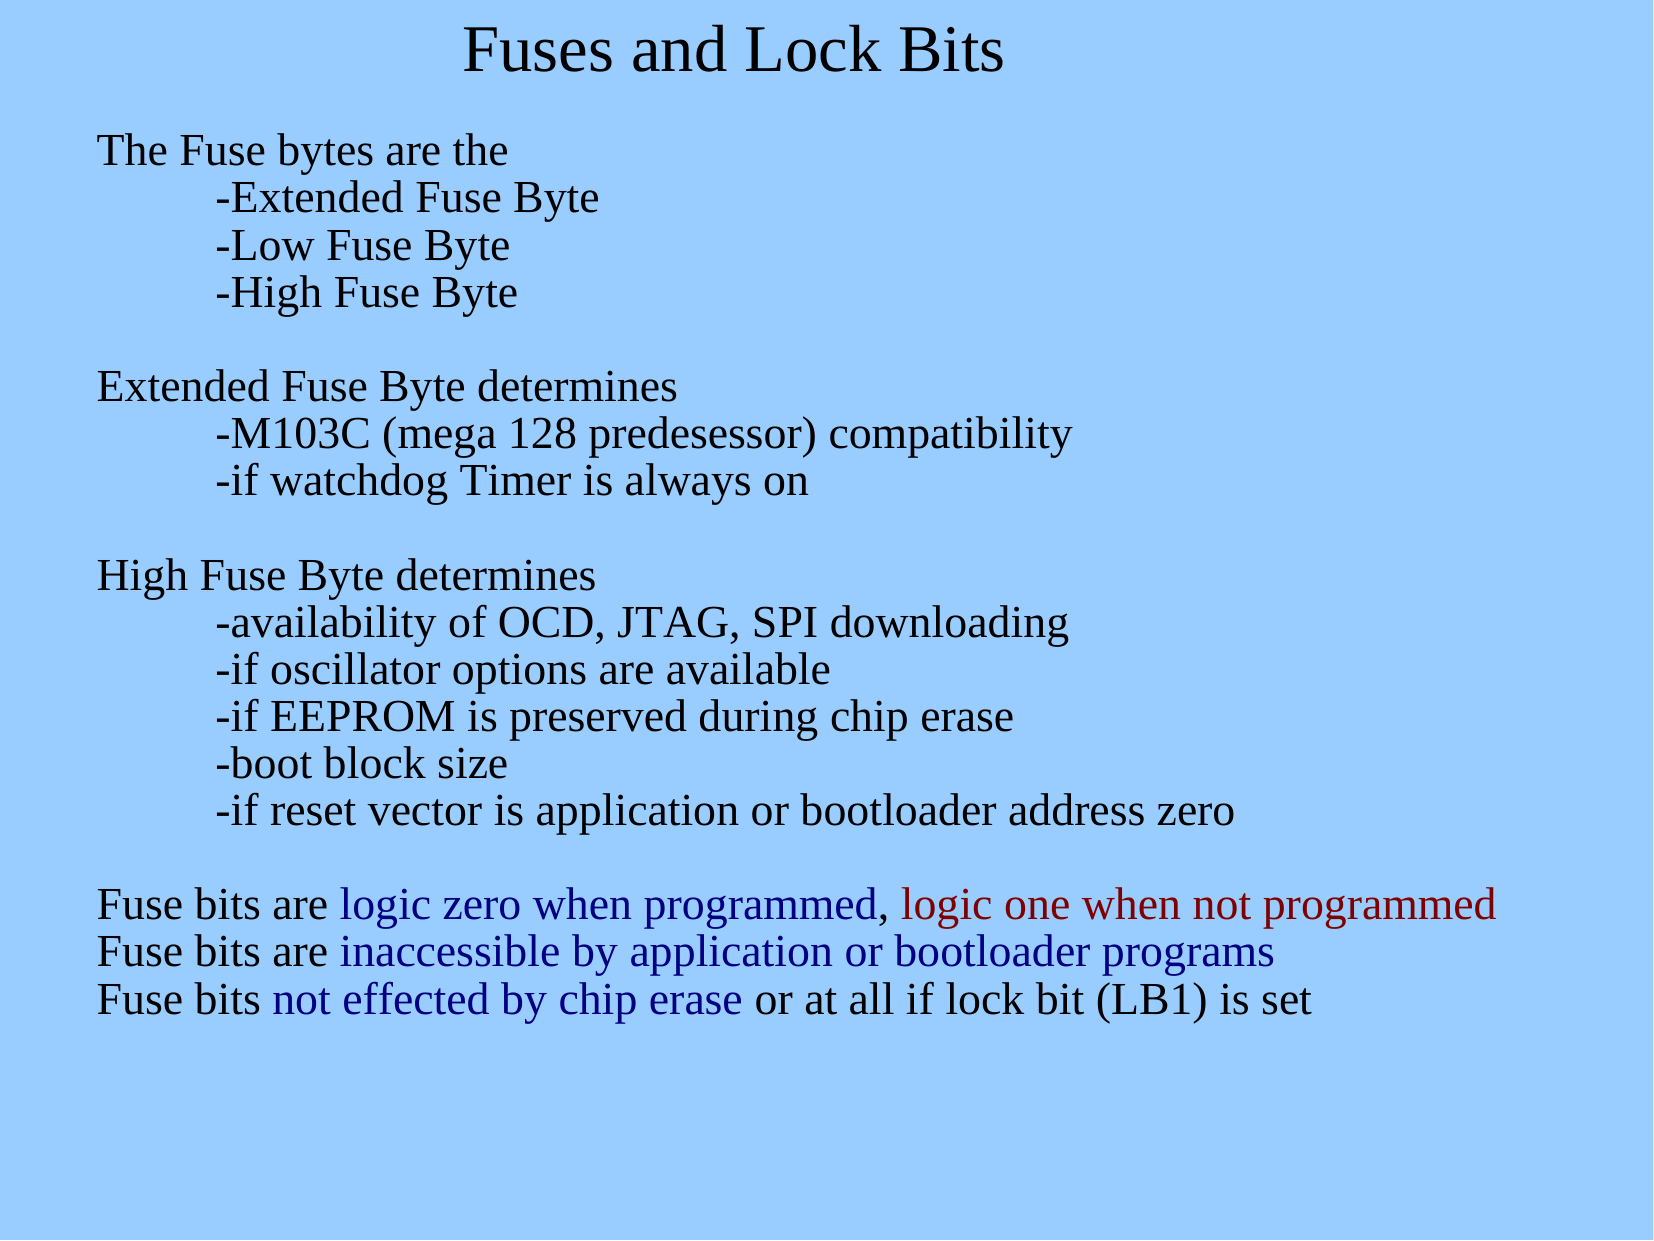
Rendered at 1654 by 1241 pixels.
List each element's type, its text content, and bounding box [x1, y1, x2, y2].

text_box Fuses and Lock Bits [461, 16, 1007, 91]
text_box The Fuse bytes are the -Extended Fuse Byte -Low Fuse Byte -High Fuse Byte Extended Fuse Byte determines -M103C (mega 128 predesessor) compatibility -if watchdog Timer is always on High Fuse Byte determines -availability of OCD, JTAG, SPI downloading -if oscillator options are available -if EEPROM is preserved during chip erase -boot block size -if reset vector is application or bootloader address zero Fuse bits are logic zero when programmed, logic one when not programmed Fuse bits are inaccessible by application or bootloader programs Fuse bits not effected by chip erase or at all if lock bit (LB1) is set [96, 128, 1501, 1143]
